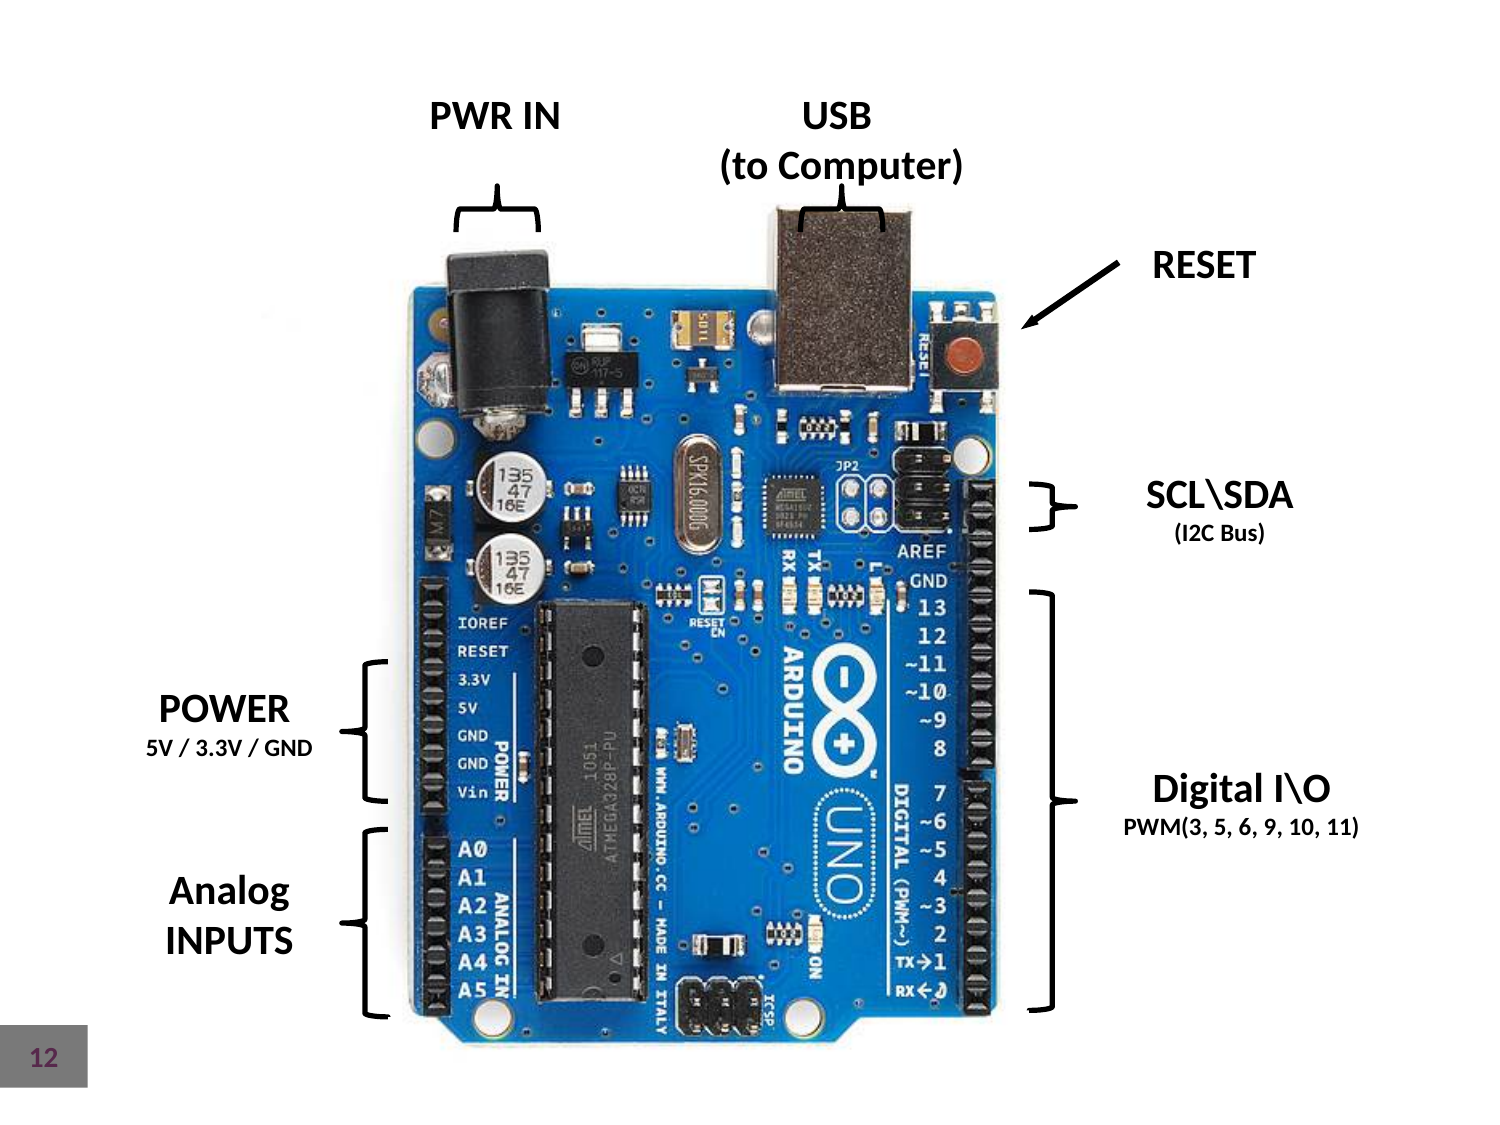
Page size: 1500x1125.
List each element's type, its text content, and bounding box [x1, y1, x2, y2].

text_box Digital I\O PWM(3, 5, 6, 9, 10, 11) [1091, 753, 1392, 850]
text_box Analog INPUTS [116, 854, 342, 972]
text_box USB (to Computer) [591, 80, 1092, 197]
picture [236, 152, 1198, 1114]
text_box RESET [1079, 228, 1330, 295]
text_box PWR IN [333, 80, 591, 147]
text_box POWER 5V / 3.3V / GND [116, 673, 342, 770]
text_box [0, 1025, 88, 1088]
text_box SCL\SDA (I2C Bus) [1095, 458, 1345, 555]
